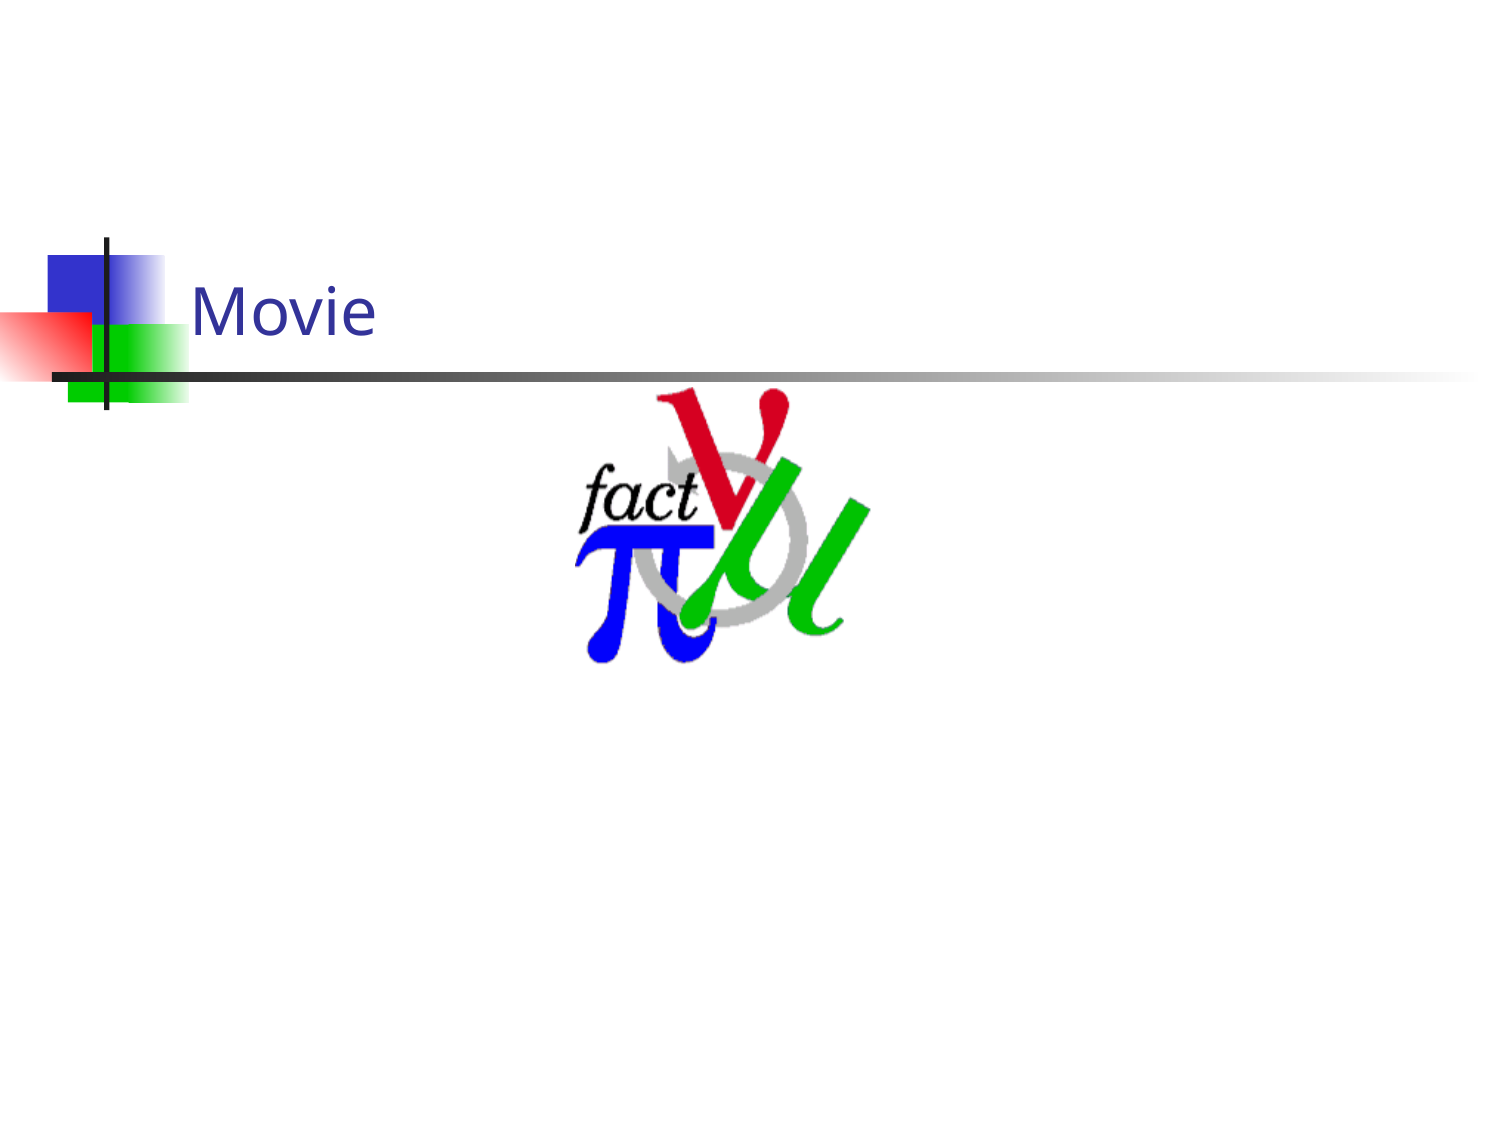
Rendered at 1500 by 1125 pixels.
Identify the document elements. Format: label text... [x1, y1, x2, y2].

picture [575, 387, 872, 676]
title Movie [174, 174, 1450, 363]
